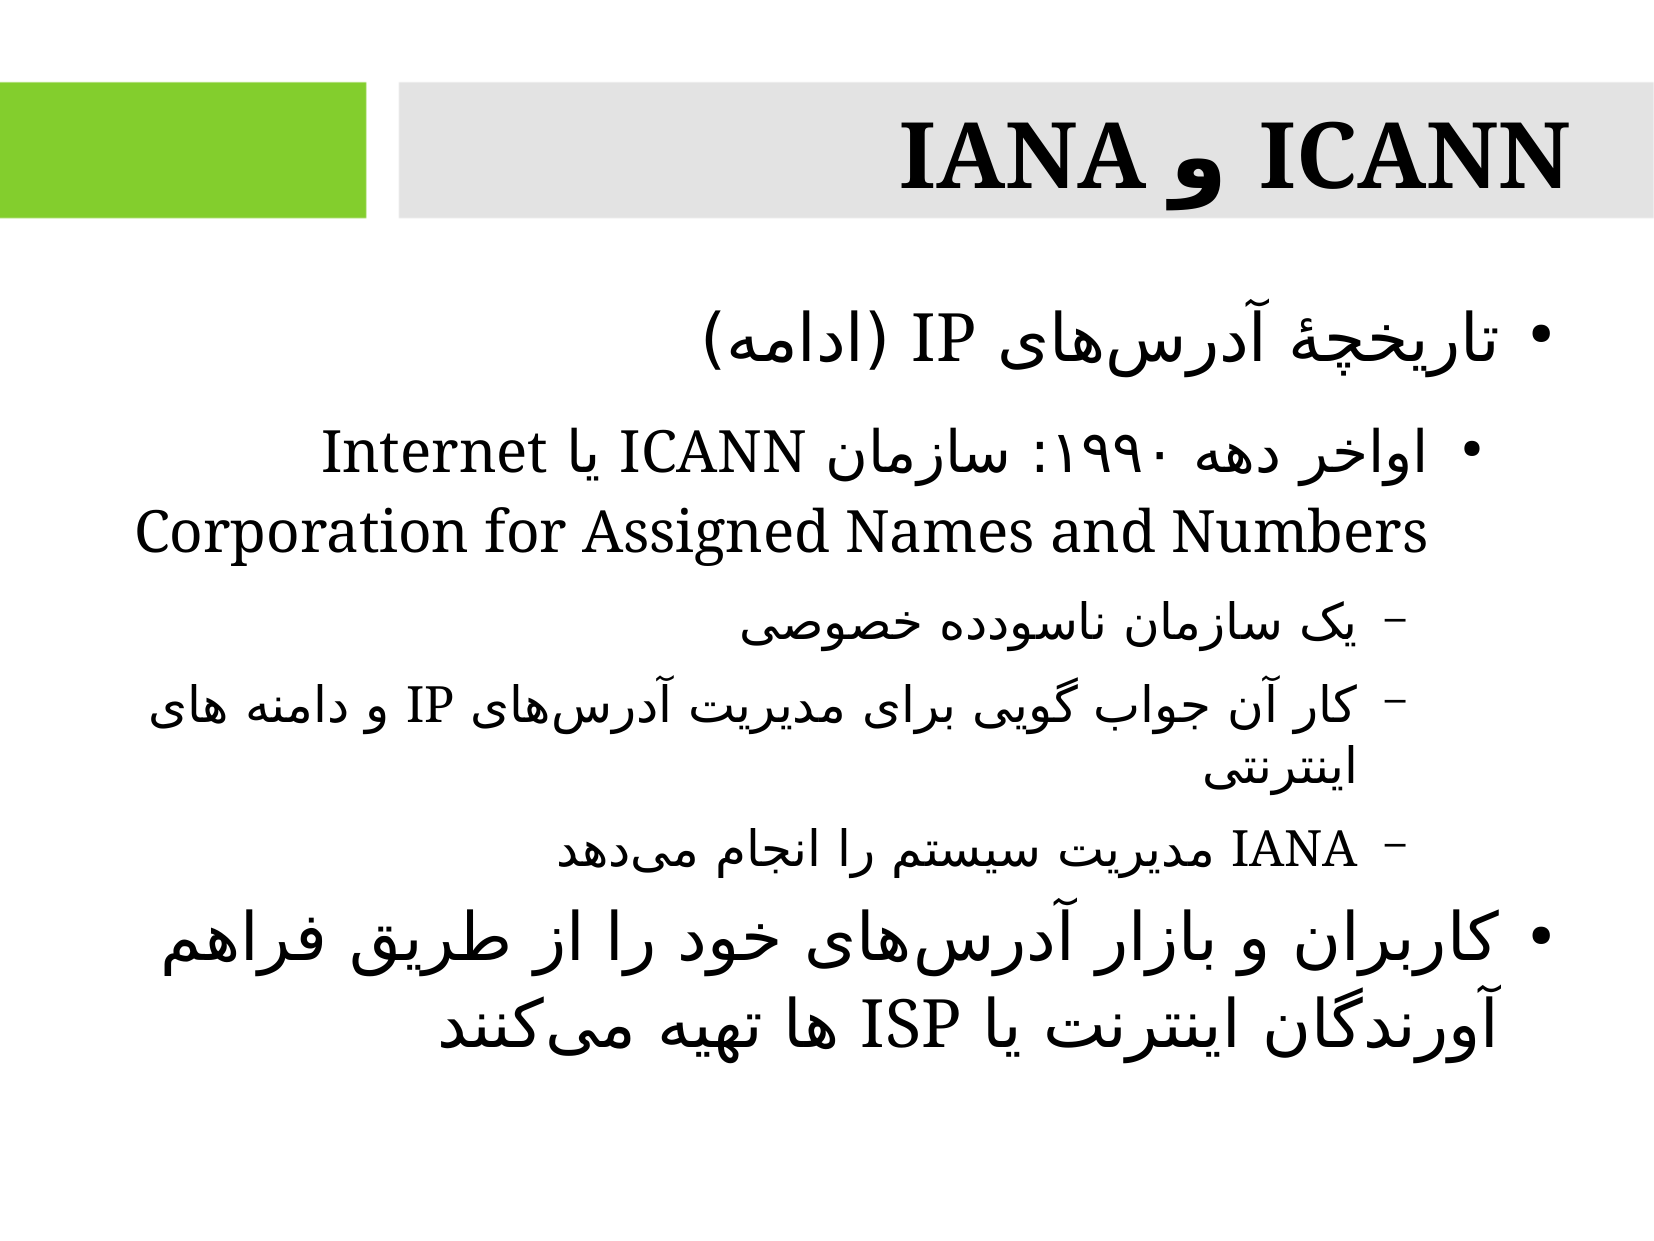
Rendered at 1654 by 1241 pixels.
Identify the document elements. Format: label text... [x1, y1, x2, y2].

list تاریخچهٔ آدرس‌های IP (ادامه) اواخر دهه ۱۹۹۰: سازمان ICANN یا Internet Corporation for Assigned Names and Numbers یک سازمان ناسودده خصوصی کار آن جواب گویی برای مدیریت آدرس‌های IP و دامنه های اینترنتی IANA مدیریت سیستم را انجام می‌دهد کاربران و بازار آدرس‌های خود را از طریق فراهم آورندگان اینترنت یا ISP ها تهیه می‌کنند [82, 290, 1571, 1109]
picture [0, 0, 1654, 1241]
title IANA و ICANN [82, 49, 1571, 257]
